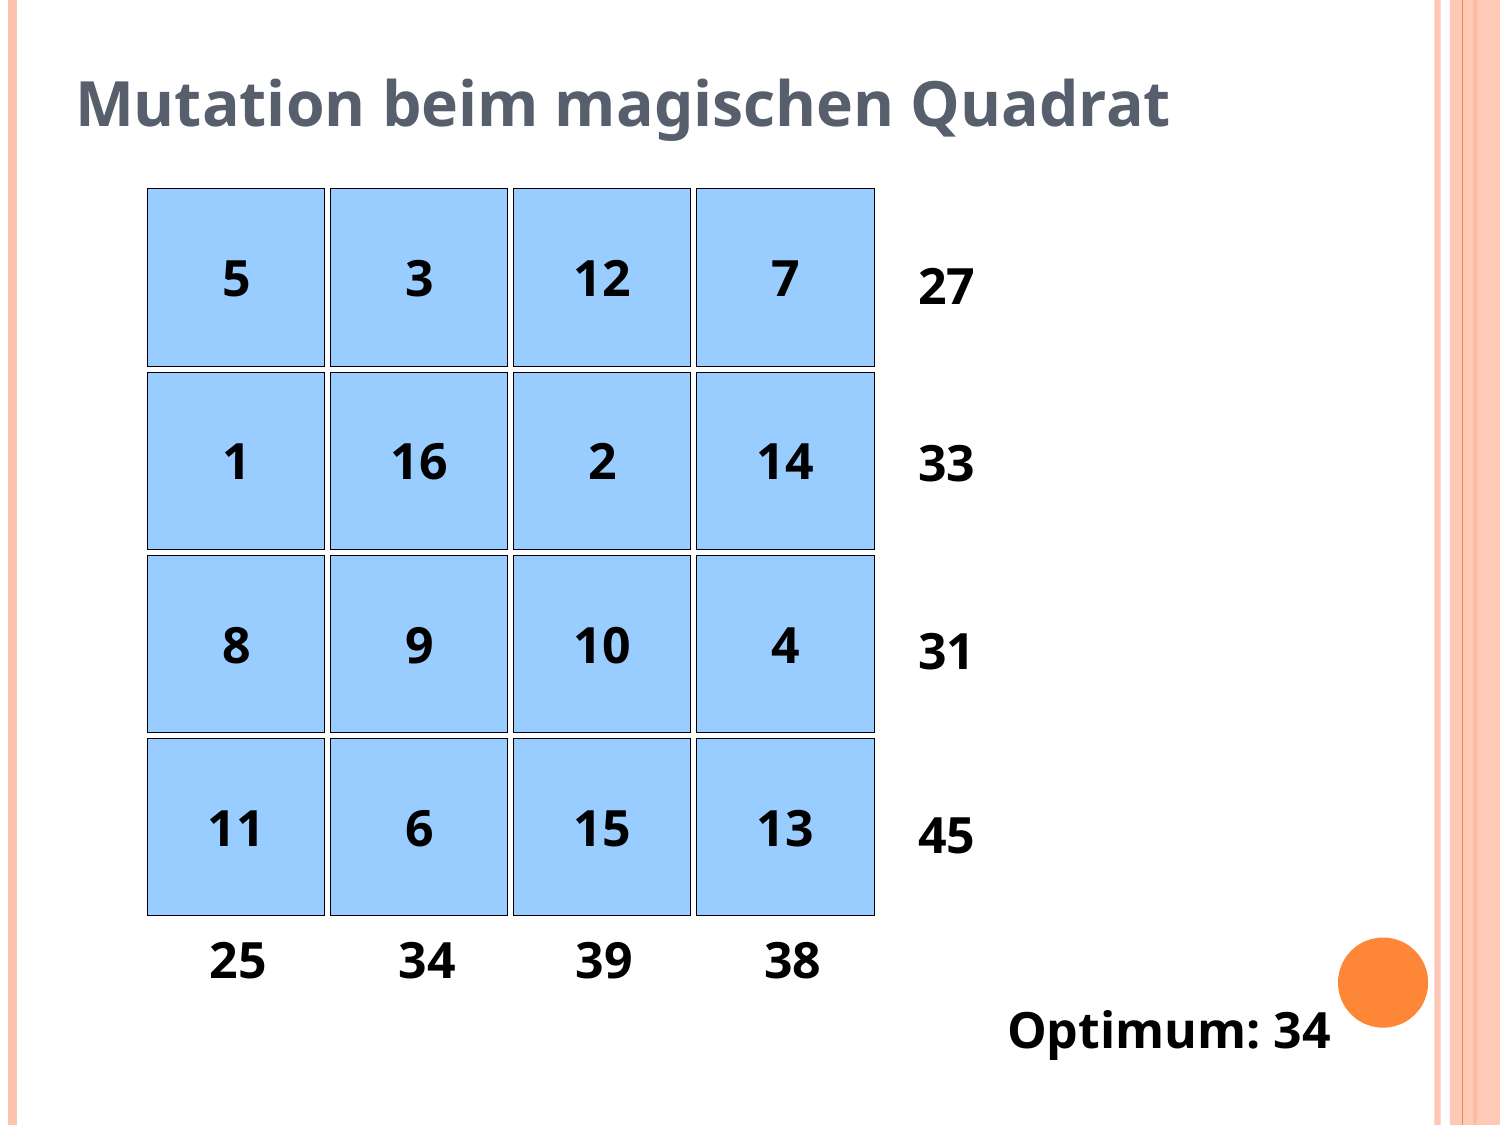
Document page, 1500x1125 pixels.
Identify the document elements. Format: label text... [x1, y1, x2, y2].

text_box 8 [147, 555, 325, 733]
title Mutation beim magischen Quadrat [75, 0, 1471, 185]
text_box 9 [330, 555, 508, 733]
text_box 31 [903, 608, 1058, 693]
text_box 39 [560, 916, 715, 1001]
text_box 7 [696, 188, 875, 367]
text_box 38 [749, 916, 904, 1001]
text_box 10 [513, 555, 691, 733]
text_box 34 [383, 916, 538, 1001]
text_box 6 [330, 738, 508, 916]
text_box 16 [330, 372, 508, 550]
text_box 1 [147, 372, 325, 550]
text_box 13 [696, 738, 875, 916]
text_box 25 [194, 916, 349, 1001]
text_box 15 [513, 738, 691, 916]
text_box 5 [147, 188, 325, 367]
text_box 2 [513, 372, 691, 550]
text_box 45 [903, 792, 1058, 877]
text_box 14 [696, 372, 875, 550]
text_box Optimum: 34 [992, 987, 1377, 1072]
text_box 11 [147, 738, 325, 916]
text_box 4 [696, 555, 875, 733]
text_box 33 [903, 420, 1058, 505]
text_box 27 [903, 243, 1058, 328]
text_box 3 [330, 188, 508, 367]
text_box 12 [513, 188, 691, 367]
